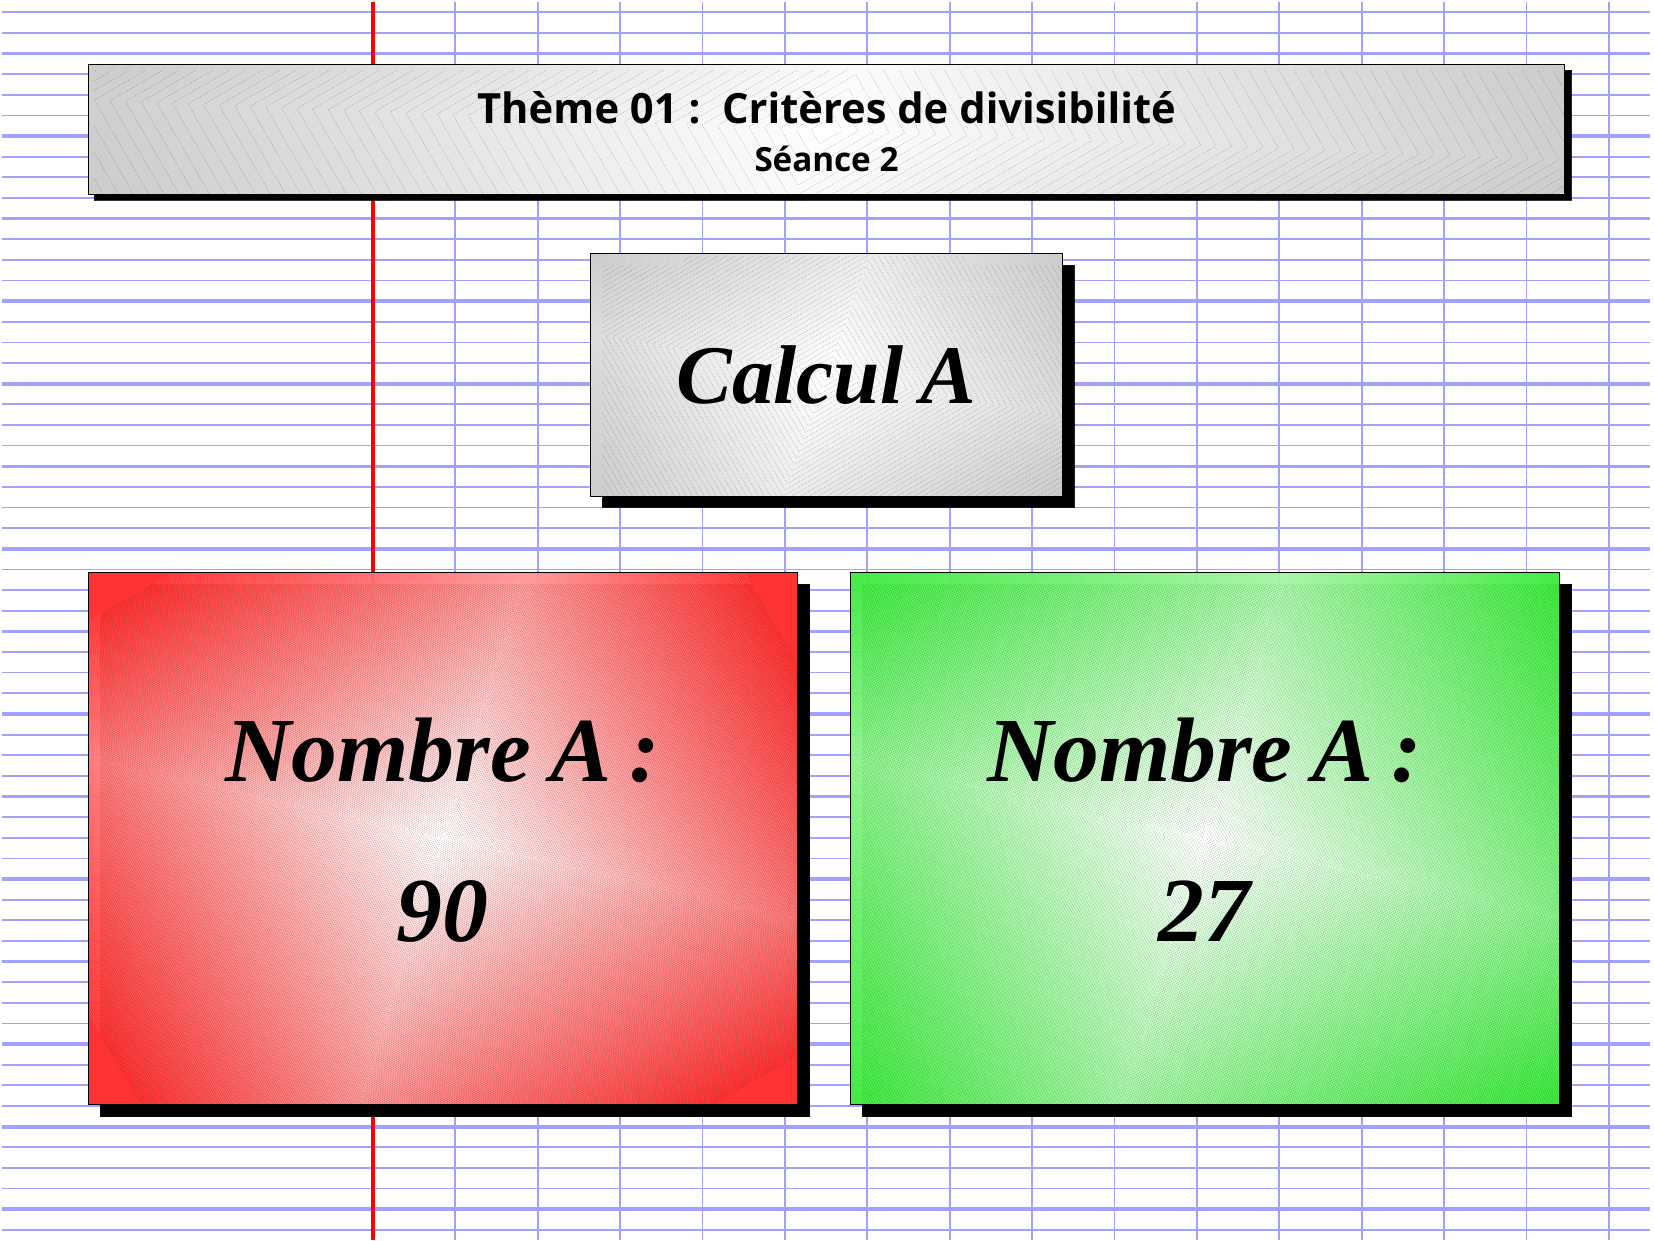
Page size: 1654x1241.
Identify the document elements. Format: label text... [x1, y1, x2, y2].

text_box Calcul A [590, 253, 1063, 497]
text_box Thème 01 : Critères de divisibilité Séance 2 [88, 64, 1565, 195]
text_box Nombre A : 27 [850, 572, 1560, 1105]
text_box Nombre A : 90 [88, 572, 798, 1105]
picture [0, 0, 1654, 1241]
